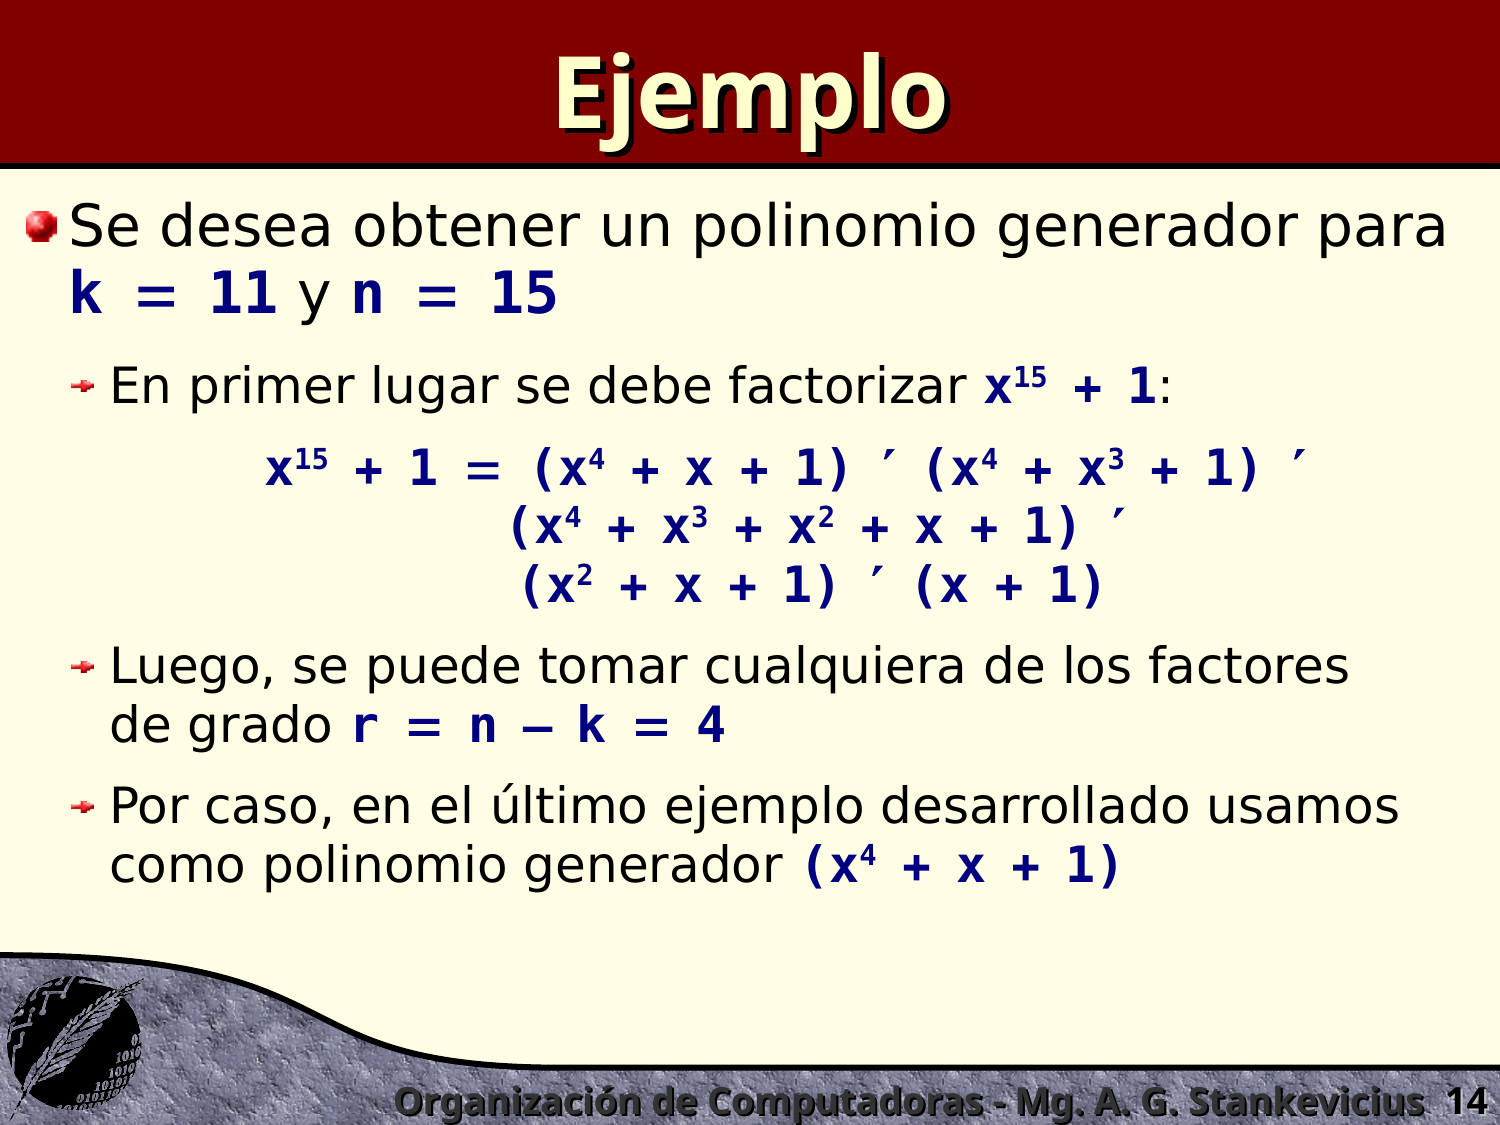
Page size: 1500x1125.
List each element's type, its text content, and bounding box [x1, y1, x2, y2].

picture [1058, 1100, 1065, 1110]
picture [0, 959, 1500, 1125]
picture [448, 1100, 455, 1110]
list Se desea obtener un polinomio generador para k = 11 y n = 15 En primer lugar se debe factorizar x15 + 1: x15 + 1 = (x4 + x + 1) ´ (x4 + x3 + 1) ´ (x4 + x3 + x2 + x + 1) ´ (x2 + x + 1) ´ (x + 1) Luego, se puede tomar cualquiera de los factores de grado r = n – k = 4 Por caso, en el último ejemplo desarrollado usamos como polinomio generador (x4 + x + 1) [11, 192, 1486, 935]
picture [802, 1100, 806, 1110]
title Ejemplo [15, 5, 1485, 160]
